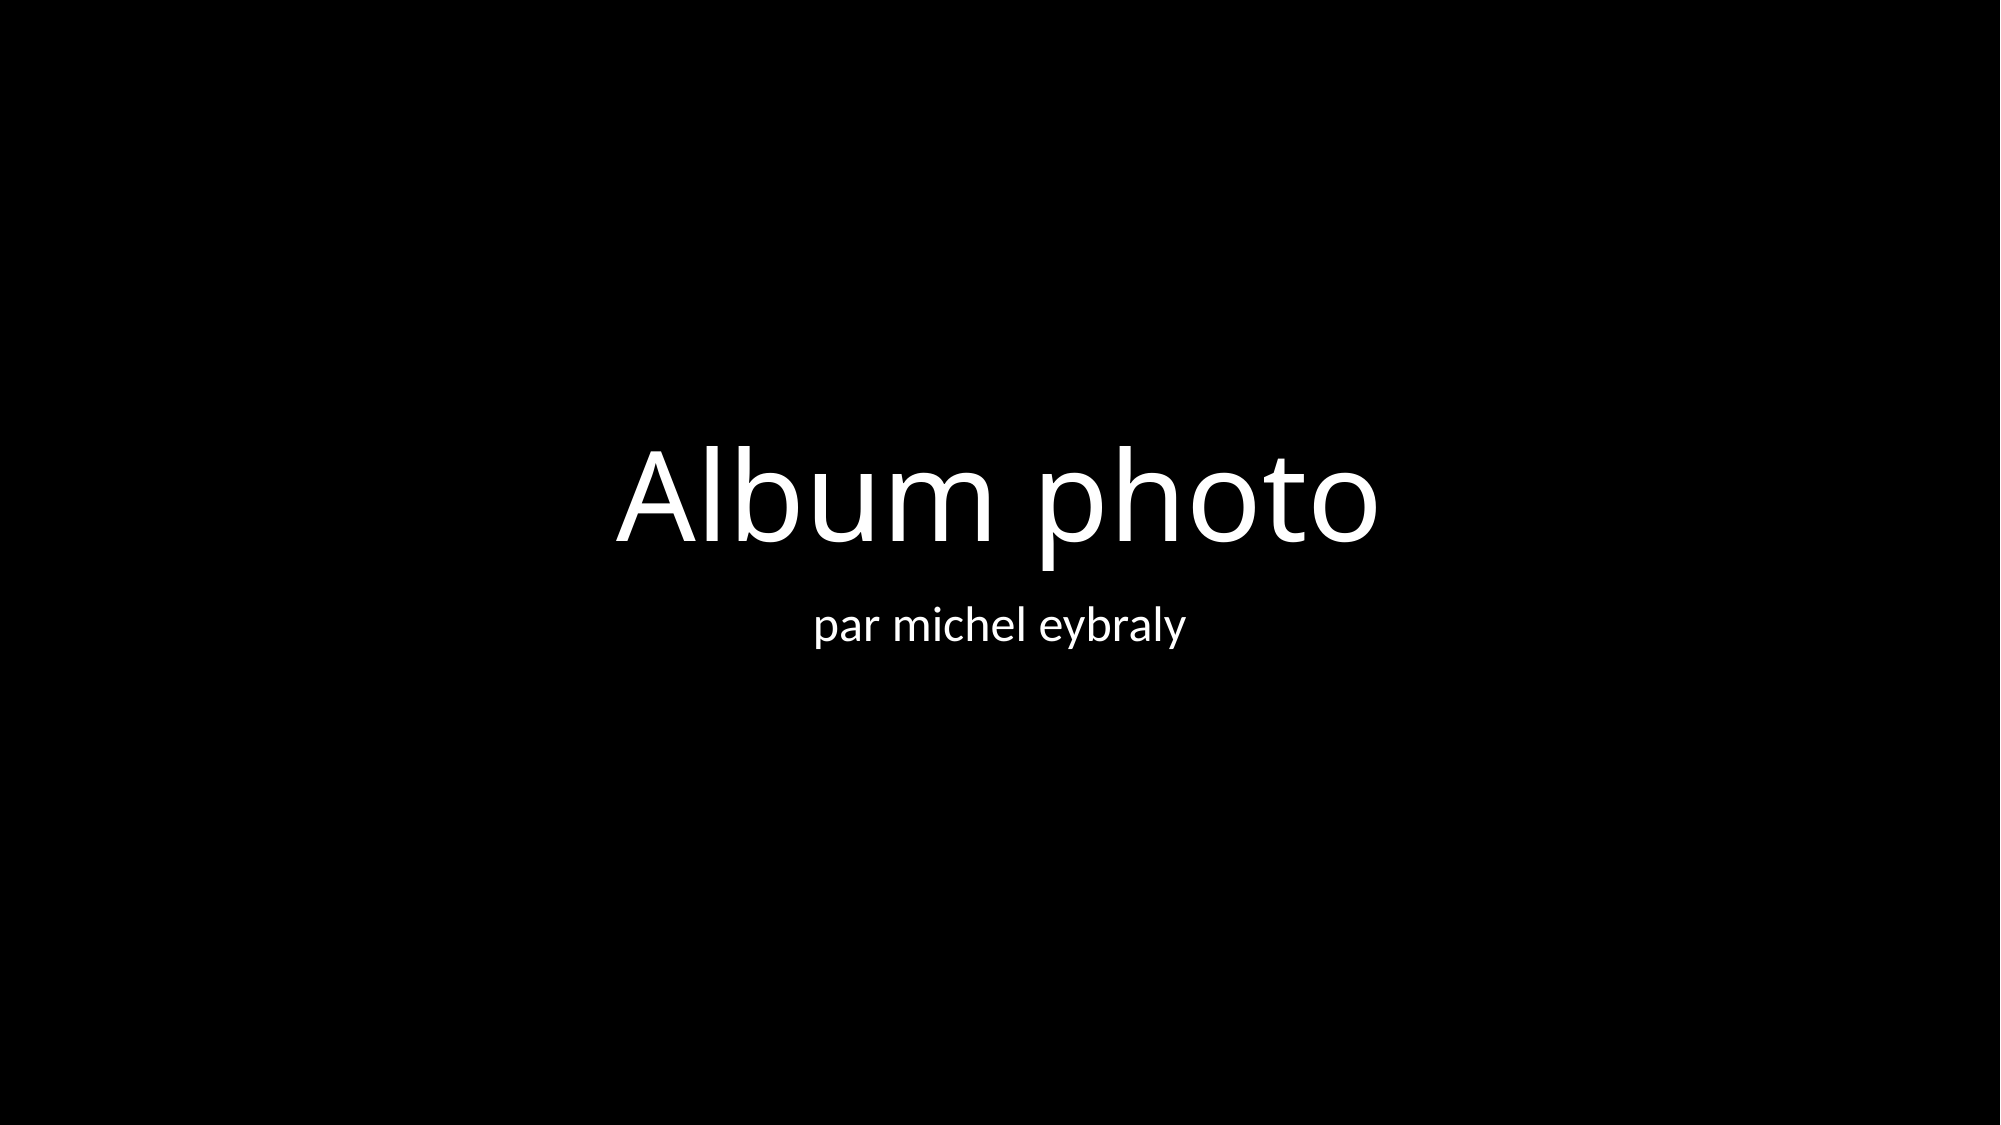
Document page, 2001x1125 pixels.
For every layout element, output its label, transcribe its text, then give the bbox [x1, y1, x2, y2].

title Album photo [249, 184, 1750, 576]
subtitle par michel eybraly [249, 590, 1750, 863]
